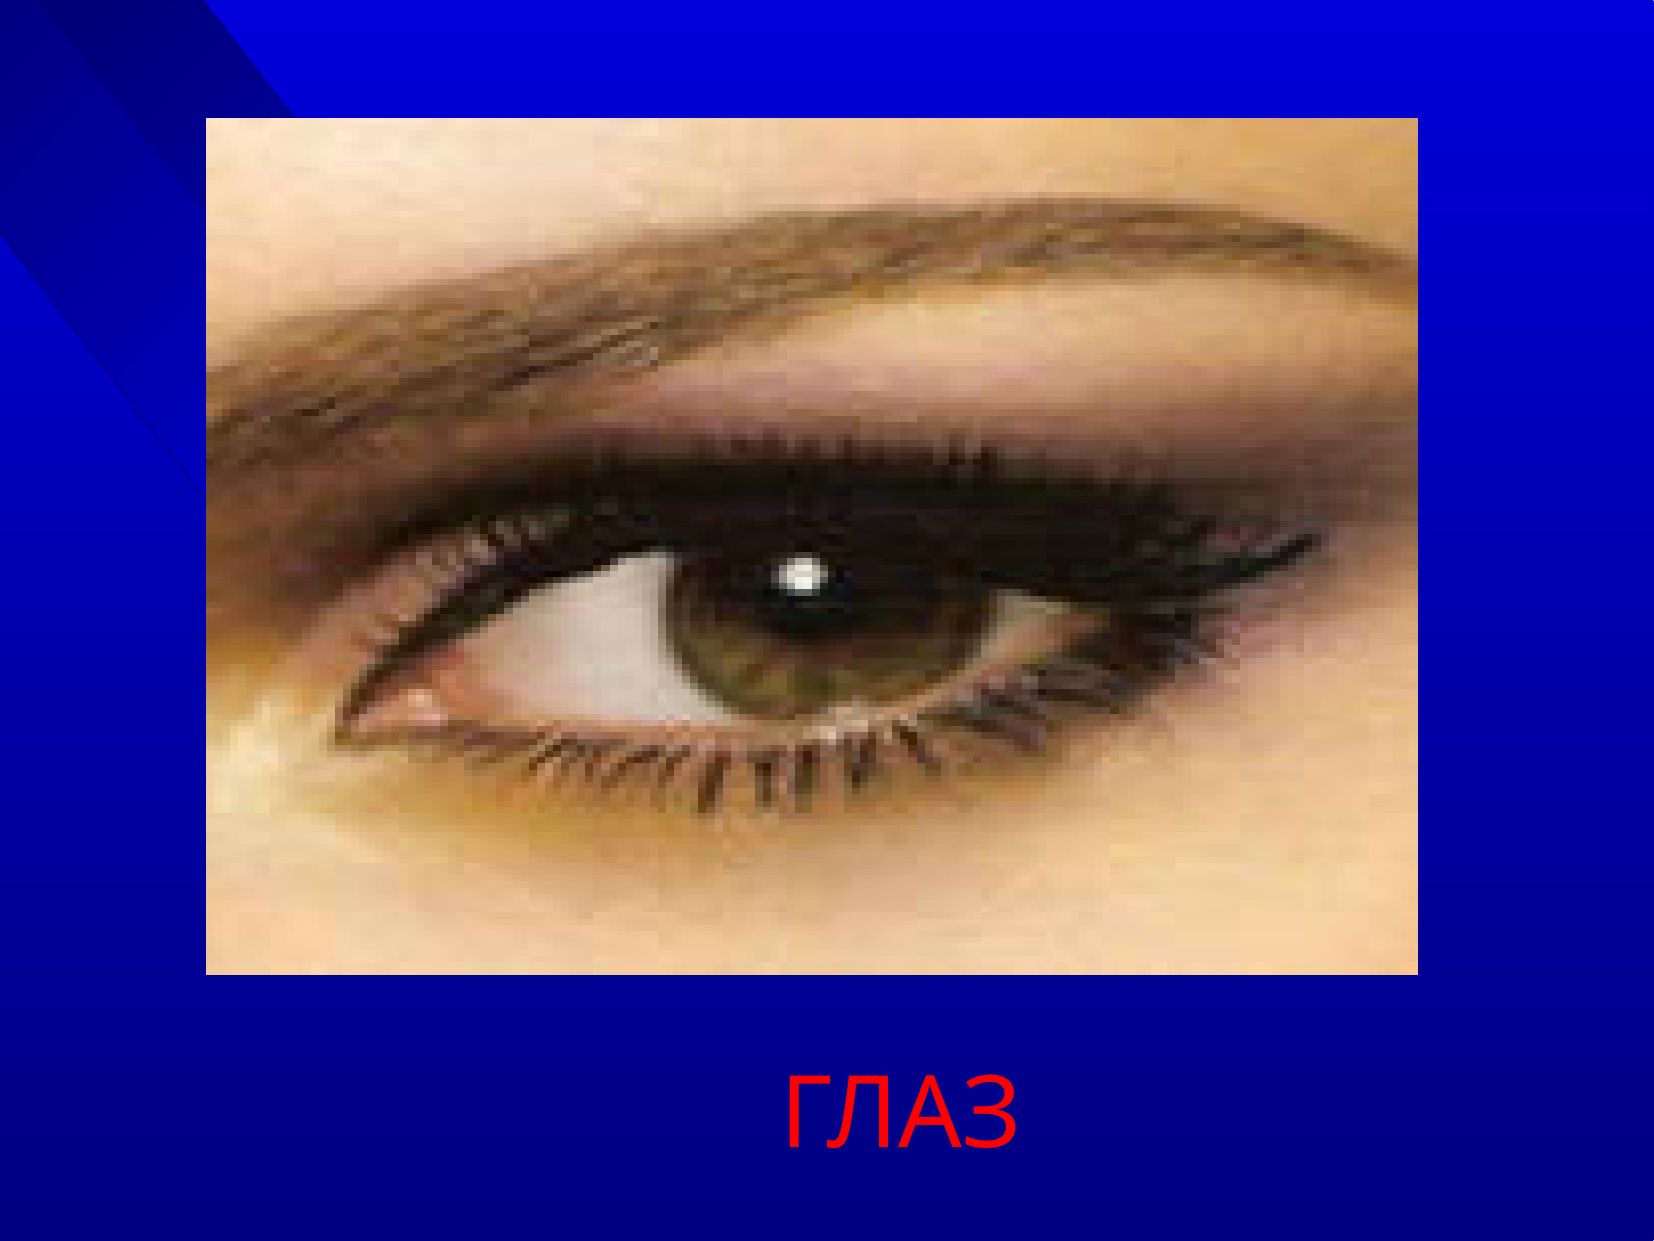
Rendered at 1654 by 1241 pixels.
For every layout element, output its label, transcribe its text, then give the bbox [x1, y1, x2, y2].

text_box ГЛАЗ [354, 1033, 1447, 1207]
picture [206, 118, 1418, 975]
